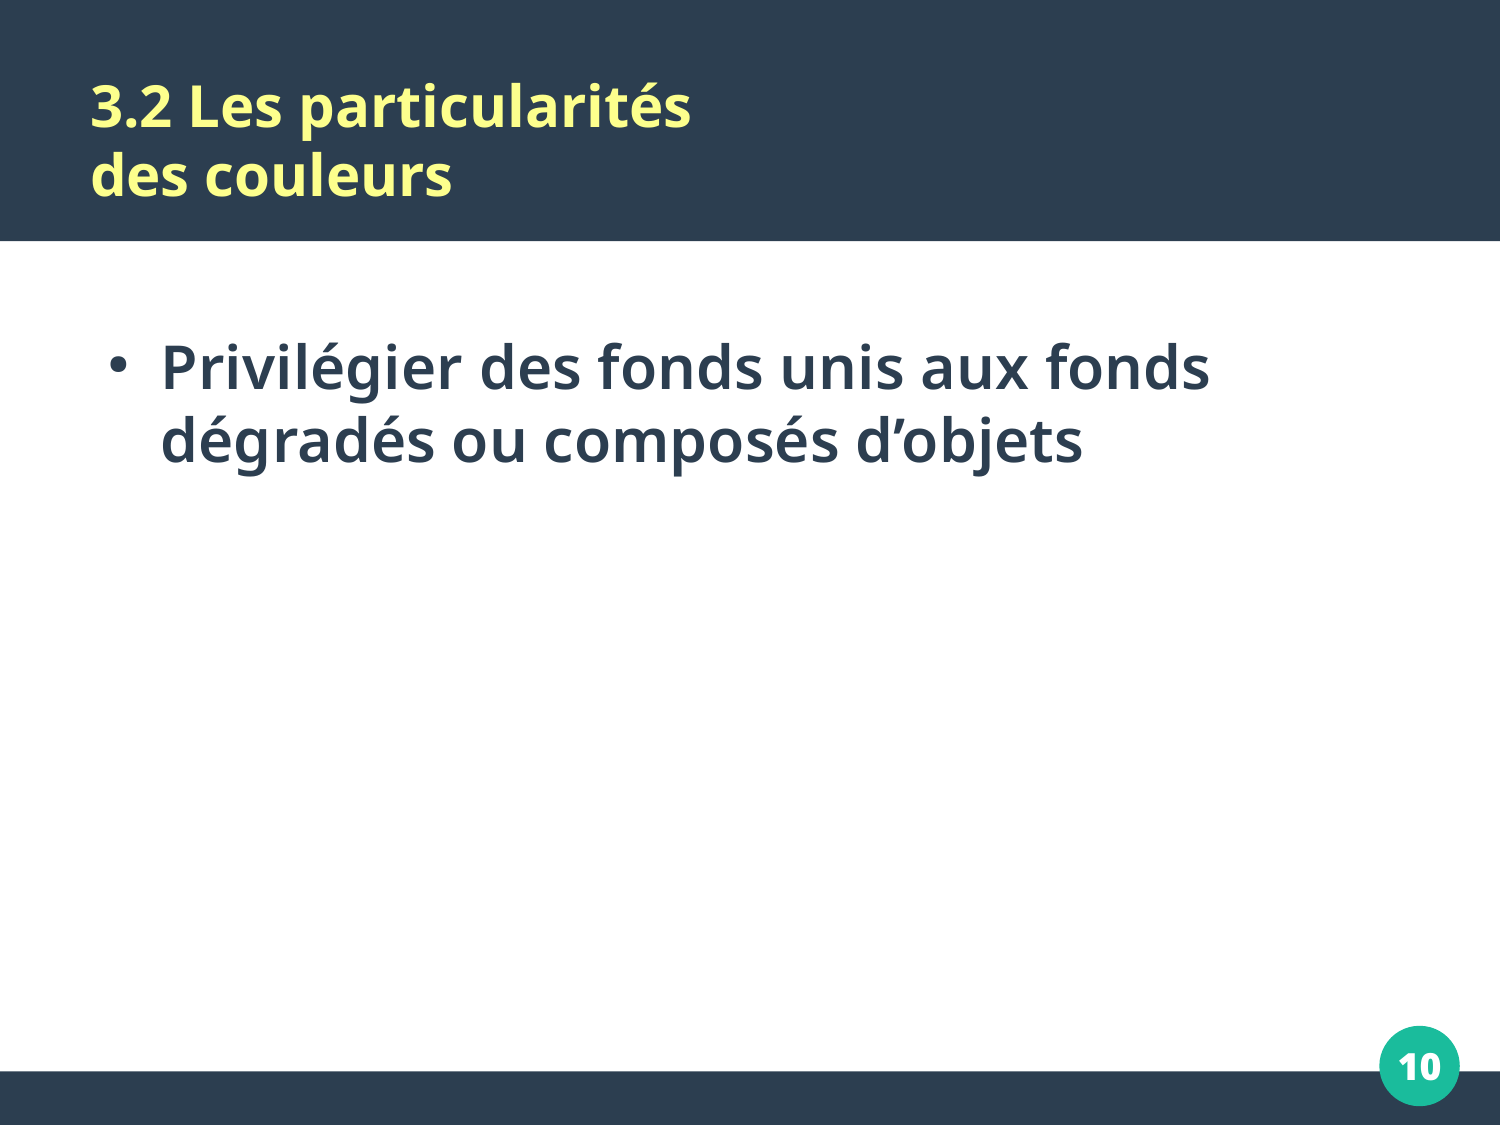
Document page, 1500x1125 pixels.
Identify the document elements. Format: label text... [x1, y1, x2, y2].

list Privilégier des fonds unis aux fonds dégradés ou composés d’objets [75, 321, 1426, 882]
title 3.2 Les particularités des couleurs [75, 45, 1426, 233]
